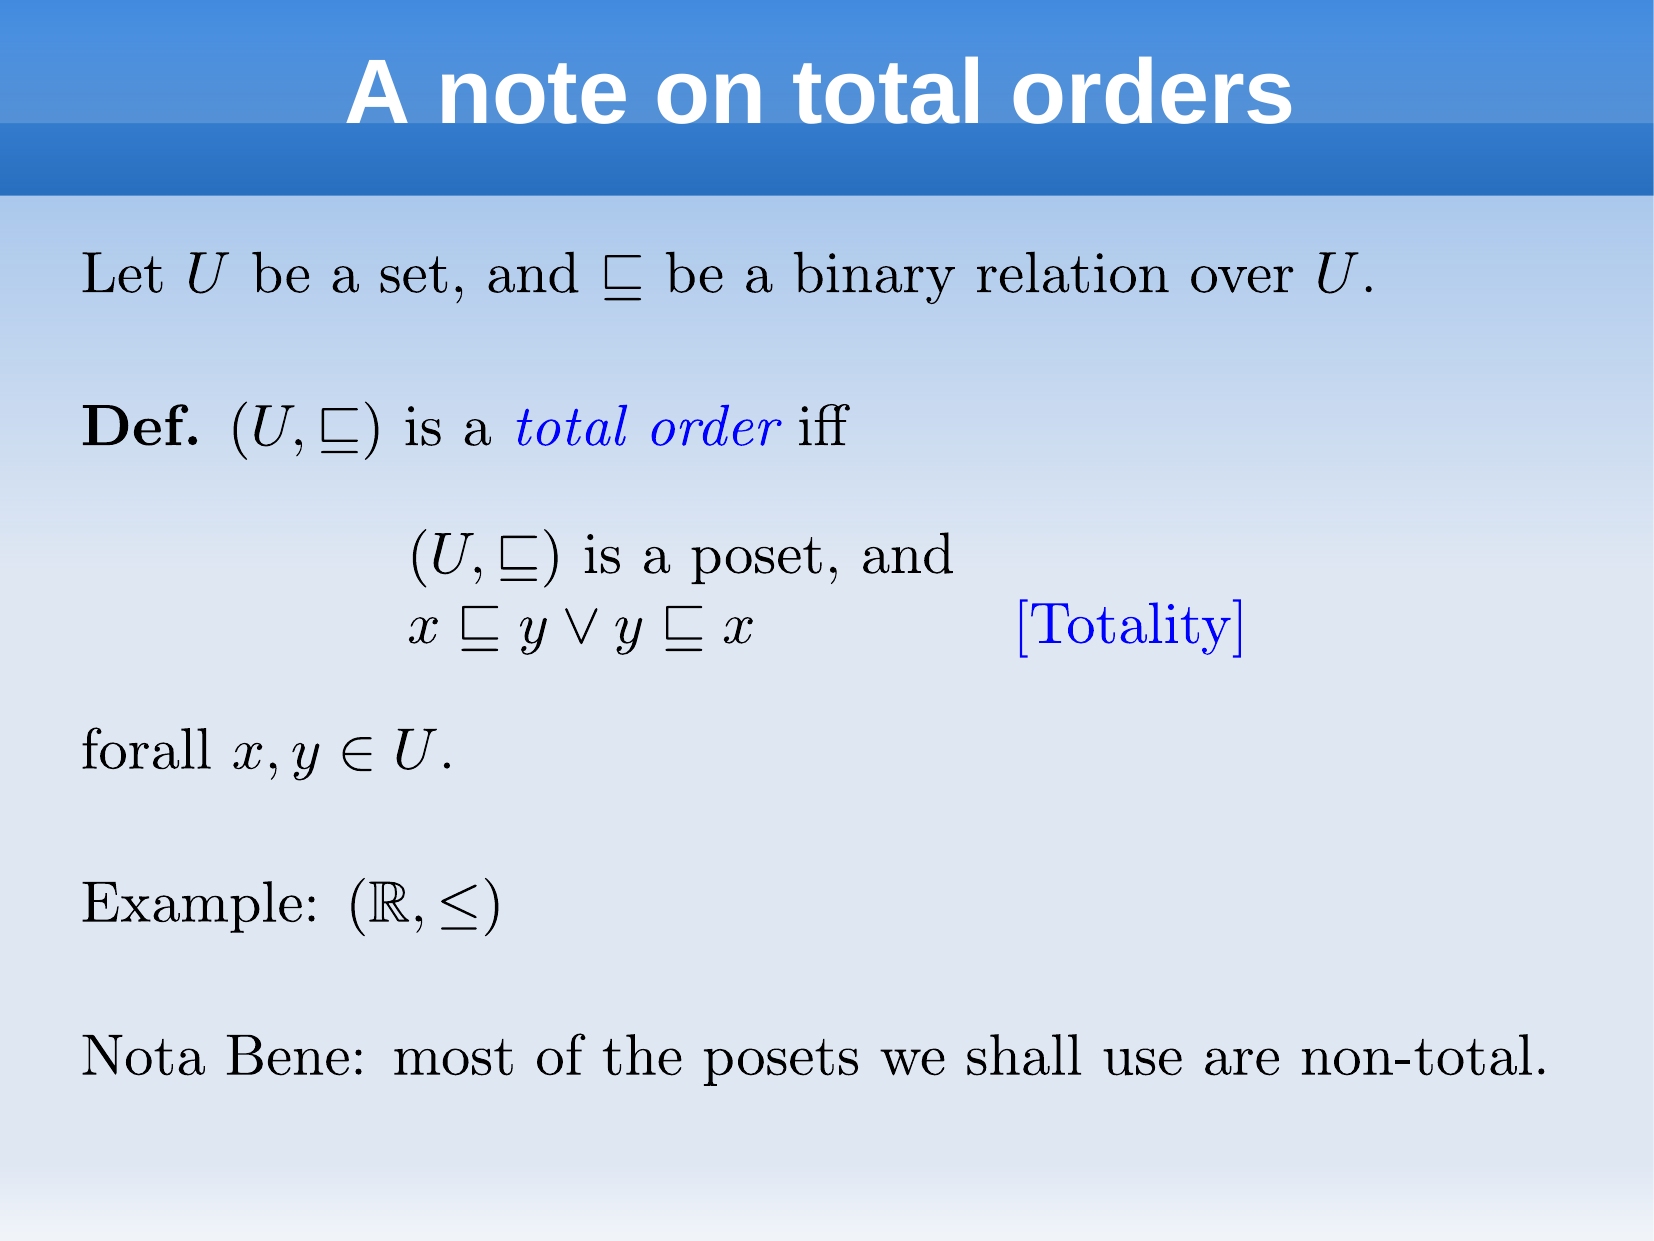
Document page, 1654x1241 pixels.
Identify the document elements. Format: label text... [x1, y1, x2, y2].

picture [0, 0, 1654, 1241]
title A note on total orders [76, 0, 1565, 196]
